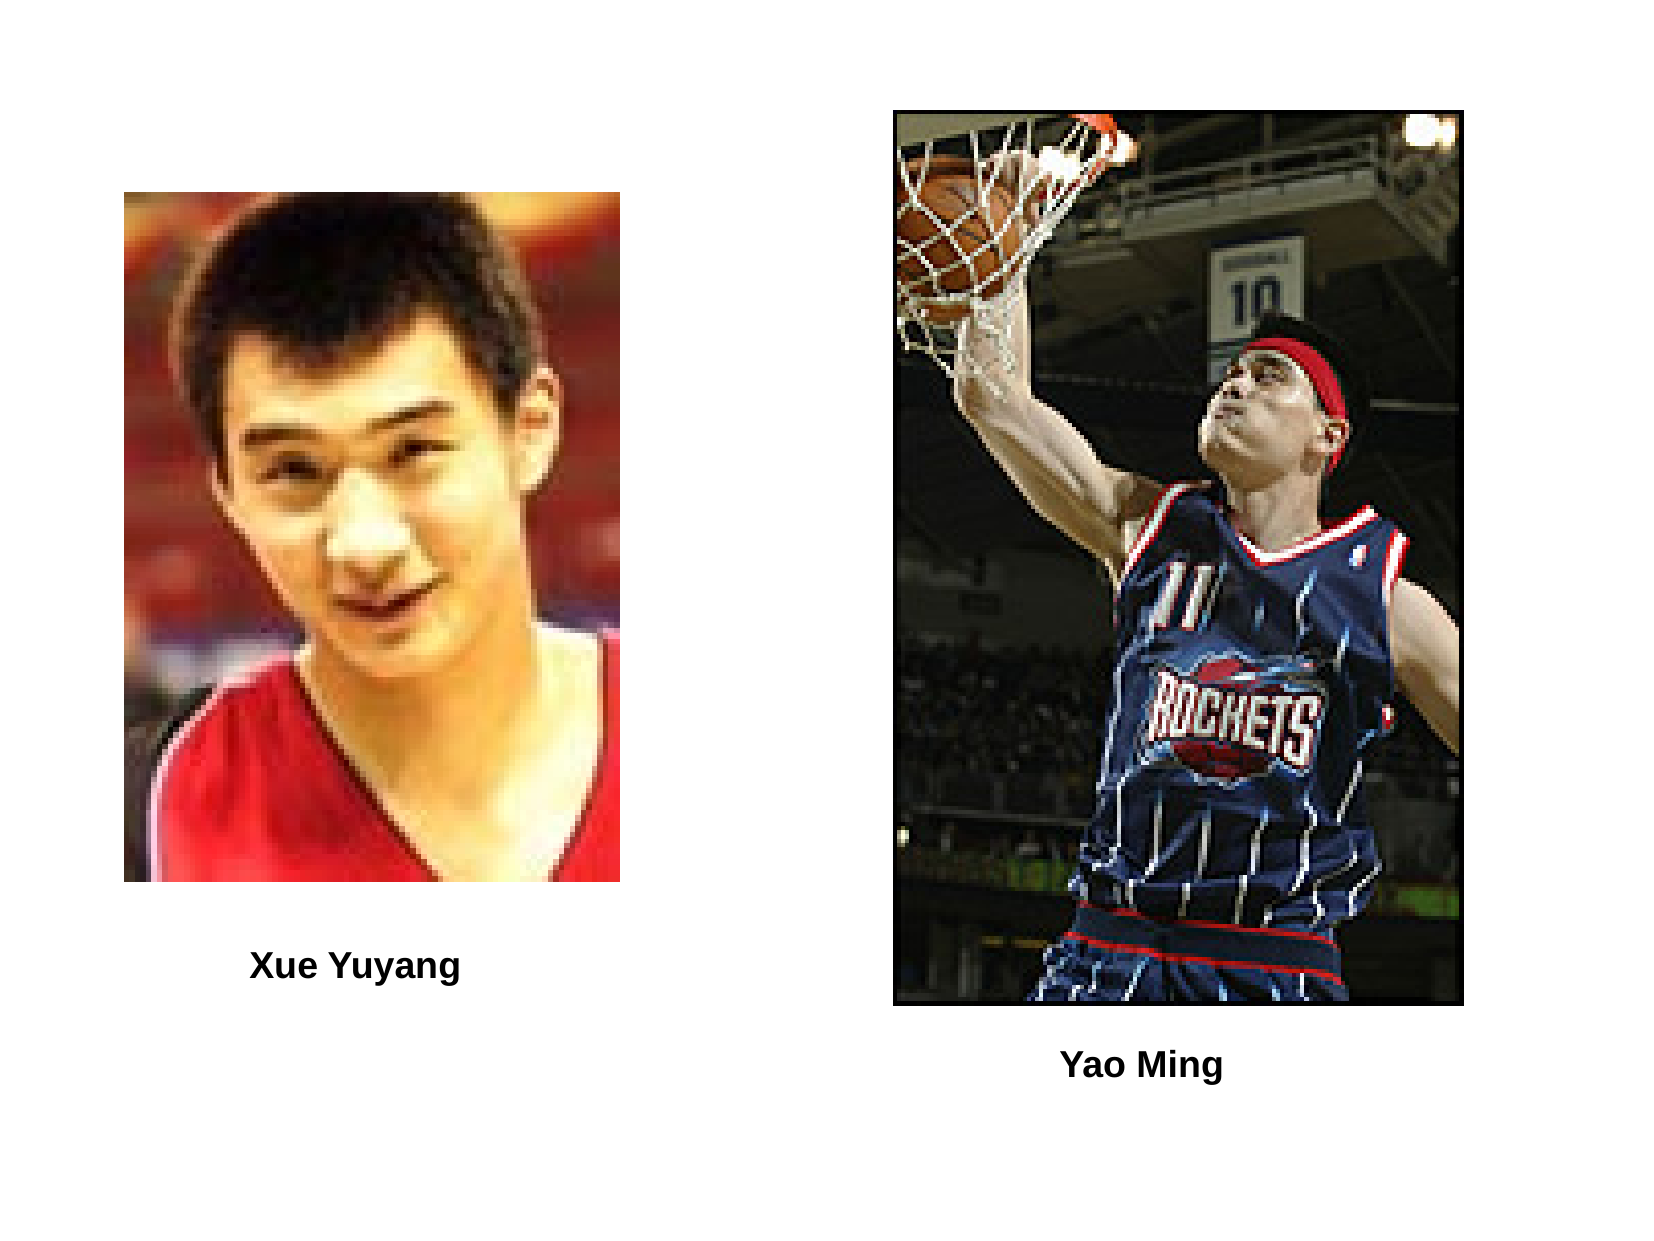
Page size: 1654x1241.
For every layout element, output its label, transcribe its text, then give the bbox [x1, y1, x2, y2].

picture [124, 192, 620, 882]
text_box Xue Yuyang [234, 936, 477, 995]
text_box Yao Ming [1044, 1036, 1240, 1094]
picture [893, 110, 1464, 1006]
